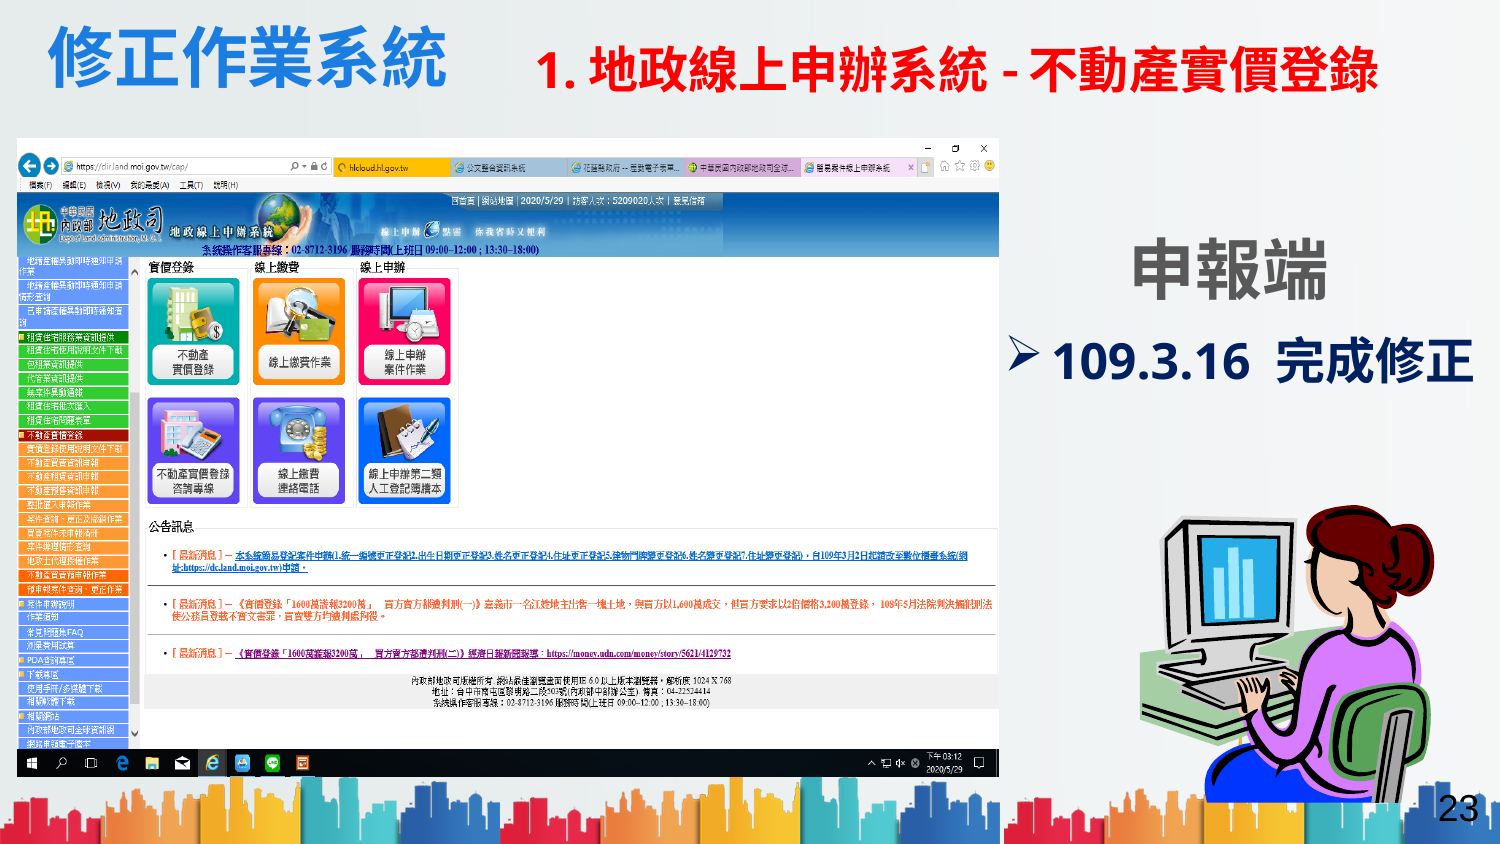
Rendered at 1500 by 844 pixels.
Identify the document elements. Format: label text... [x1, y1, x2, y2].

text_box 23 [1423, 776, 1500, 837]
text_box 修正作業系統 [5, 8, 491, 103]
picture [0, 0, 1500, 844]
text_box 109.3.16 完成修正 [999, 315, 1500, 477]
text_box 1.地政線上申辦系統-不動產實價登錄 [490, 32, 1424, 112]
text_box 申報端 [1057, 221, 1401, 316]
